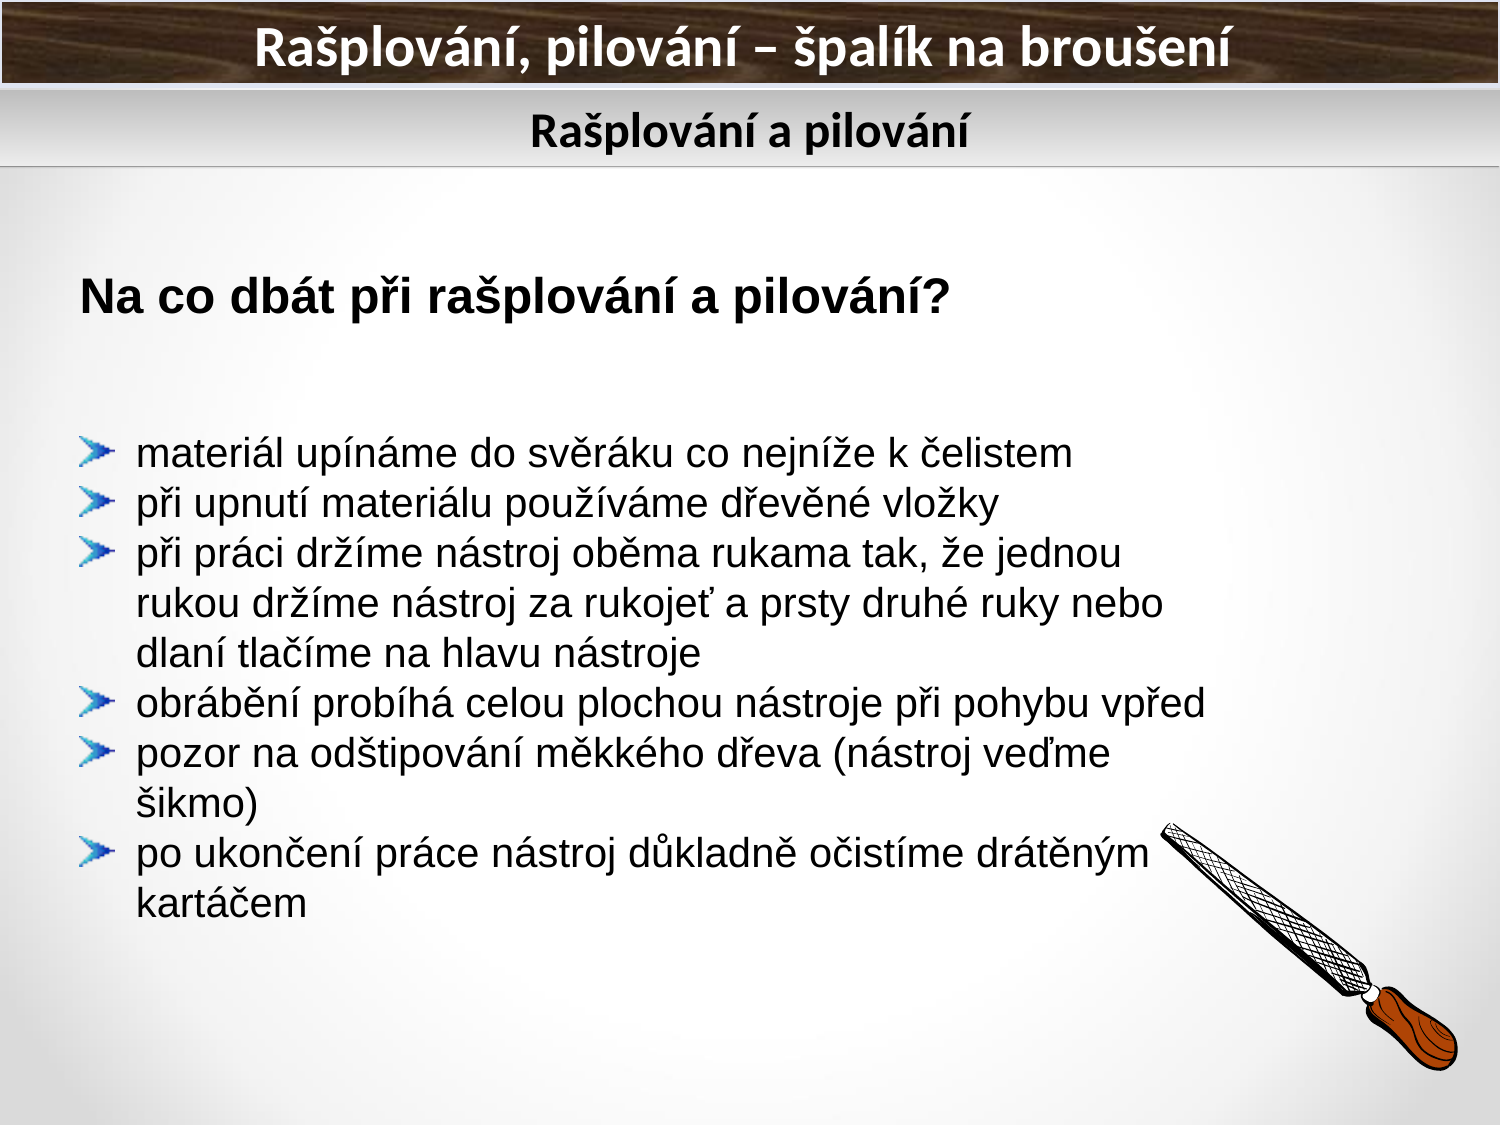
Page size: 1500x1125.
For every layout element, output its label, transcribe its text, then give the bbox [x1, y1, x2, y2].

text_box Rašplování a pilování [0, 90, 1500, 166]
text_box materiál upínáme do svěráku co nejníže k čelistem při upnutí materiálu používáme dřevěné vložky při práci držíme nástroj oběma rukama tak, že jednou rukou držíme nástroj za rukojeť a prsty druhé ruky nebo dlaní tlačíme na hlavu nástroje obrábění probíhá celou plochou nástroje při pohybu vpřed pozor na odštipování měkkého dřeva (nástroj veďme šikmo) po ukončení práce nástroj důkladně očistíme drátěným kartáčem [64, 418, 1223, 935]
picture [0, 86, 1500, 90]
picture [0, 166, 1500, 1125]
text_box Na co dbát při rašplování a pilování? [64, 255, 1436, 331]
text_box Rašplování, pilování – špalík na broušení [0, 0, 1500, 86]
